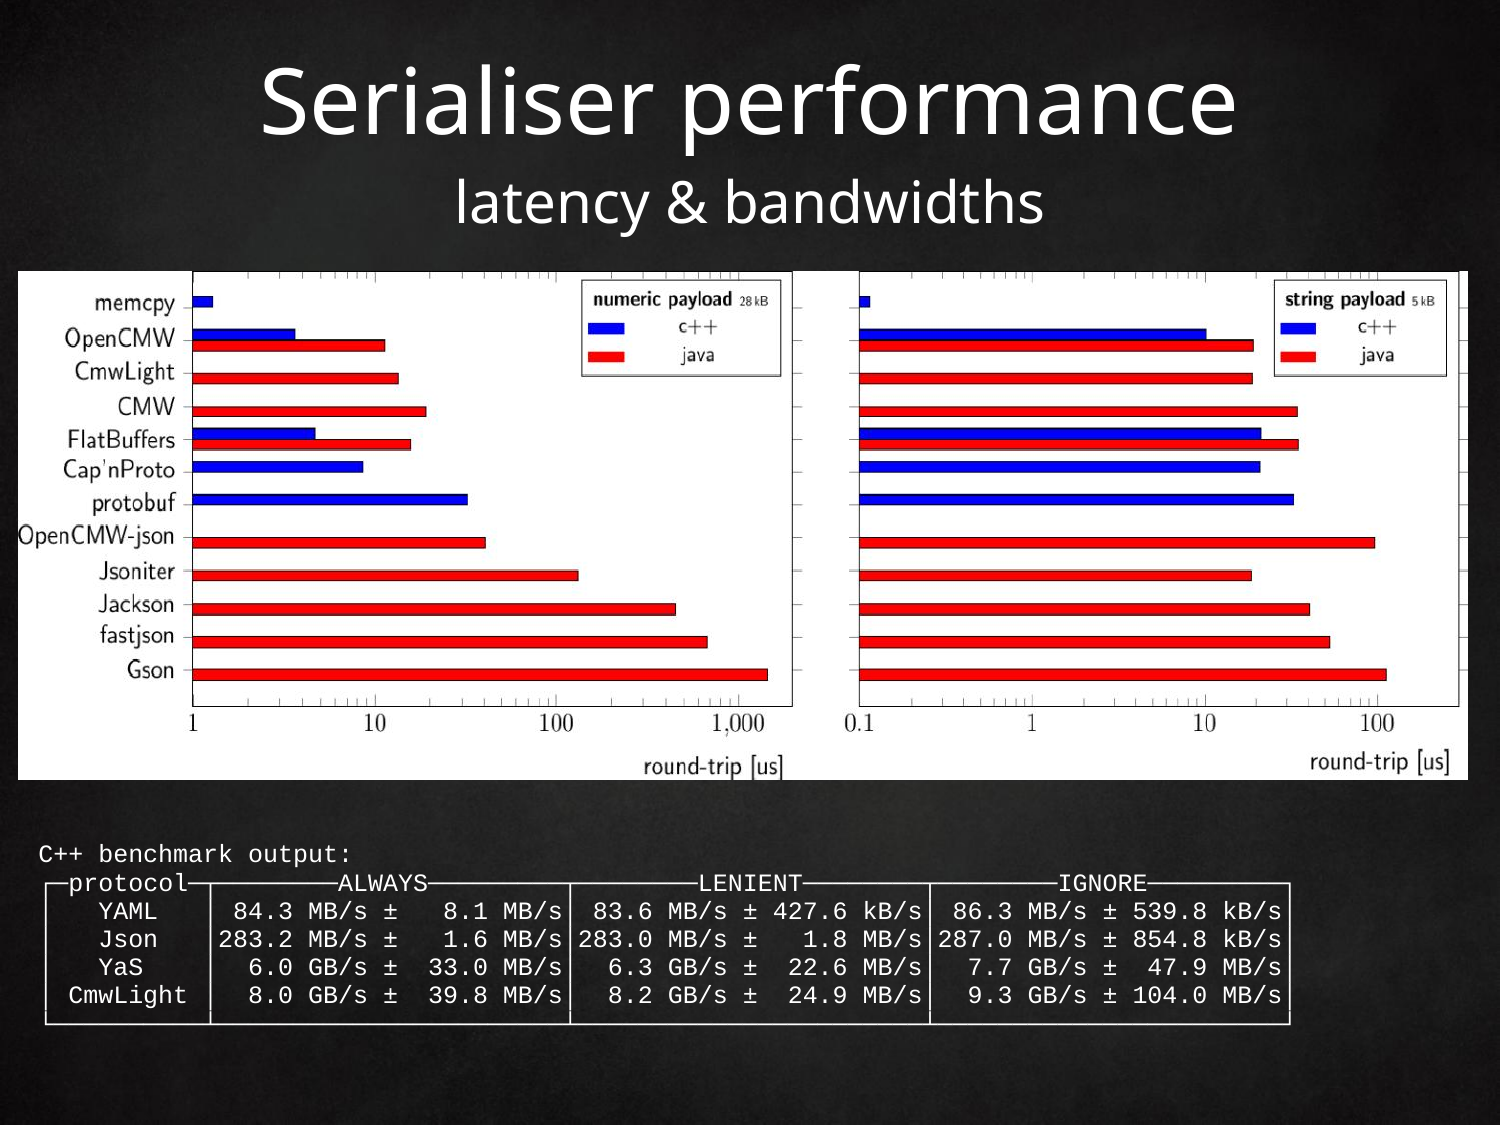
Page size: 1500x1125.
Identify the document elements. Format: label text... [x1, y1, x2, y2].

title Serialiser performance latency & bandwidths [75, 34, 1425, 244]
picture [0, 0, 1500, 1125]
text_box C++ benchmark output: ┌─protocol─┬────────ALWAYS─────────┬────────LENIENT────────┬────────IGNORE─────────┐ │ YAML │ 84.3 MB/s ± 8.1 MB/s│ 83.6 MB/s ± 427.6 kB/s│ 86.3 MB/s ± 539.8 kB/s│ │ Json │283.2 MB/s ± 1.6 MB/s│283.0 MB/s ± 1.8 MB/s│287.0 MB/s ± 854.8 kB/s│ │ YaS │ 6.0 GB/s ± 33.0 MB/s│ 6.3 GB/s ± 22.6 MB/s│ 7.7 GB/s ± 47.9 MB/s│ │ CmwLight │ 8.0 GB/s ± 39.8 MB/s│ 8.2 GB/s ± 24.9 MB/s│ 9.3 GB/s ± 104.0 MB/s│ └──────────┴───────────────────────┴───────────────────────┴───────────────────────┘ [23, 834, 1465, 1048]
